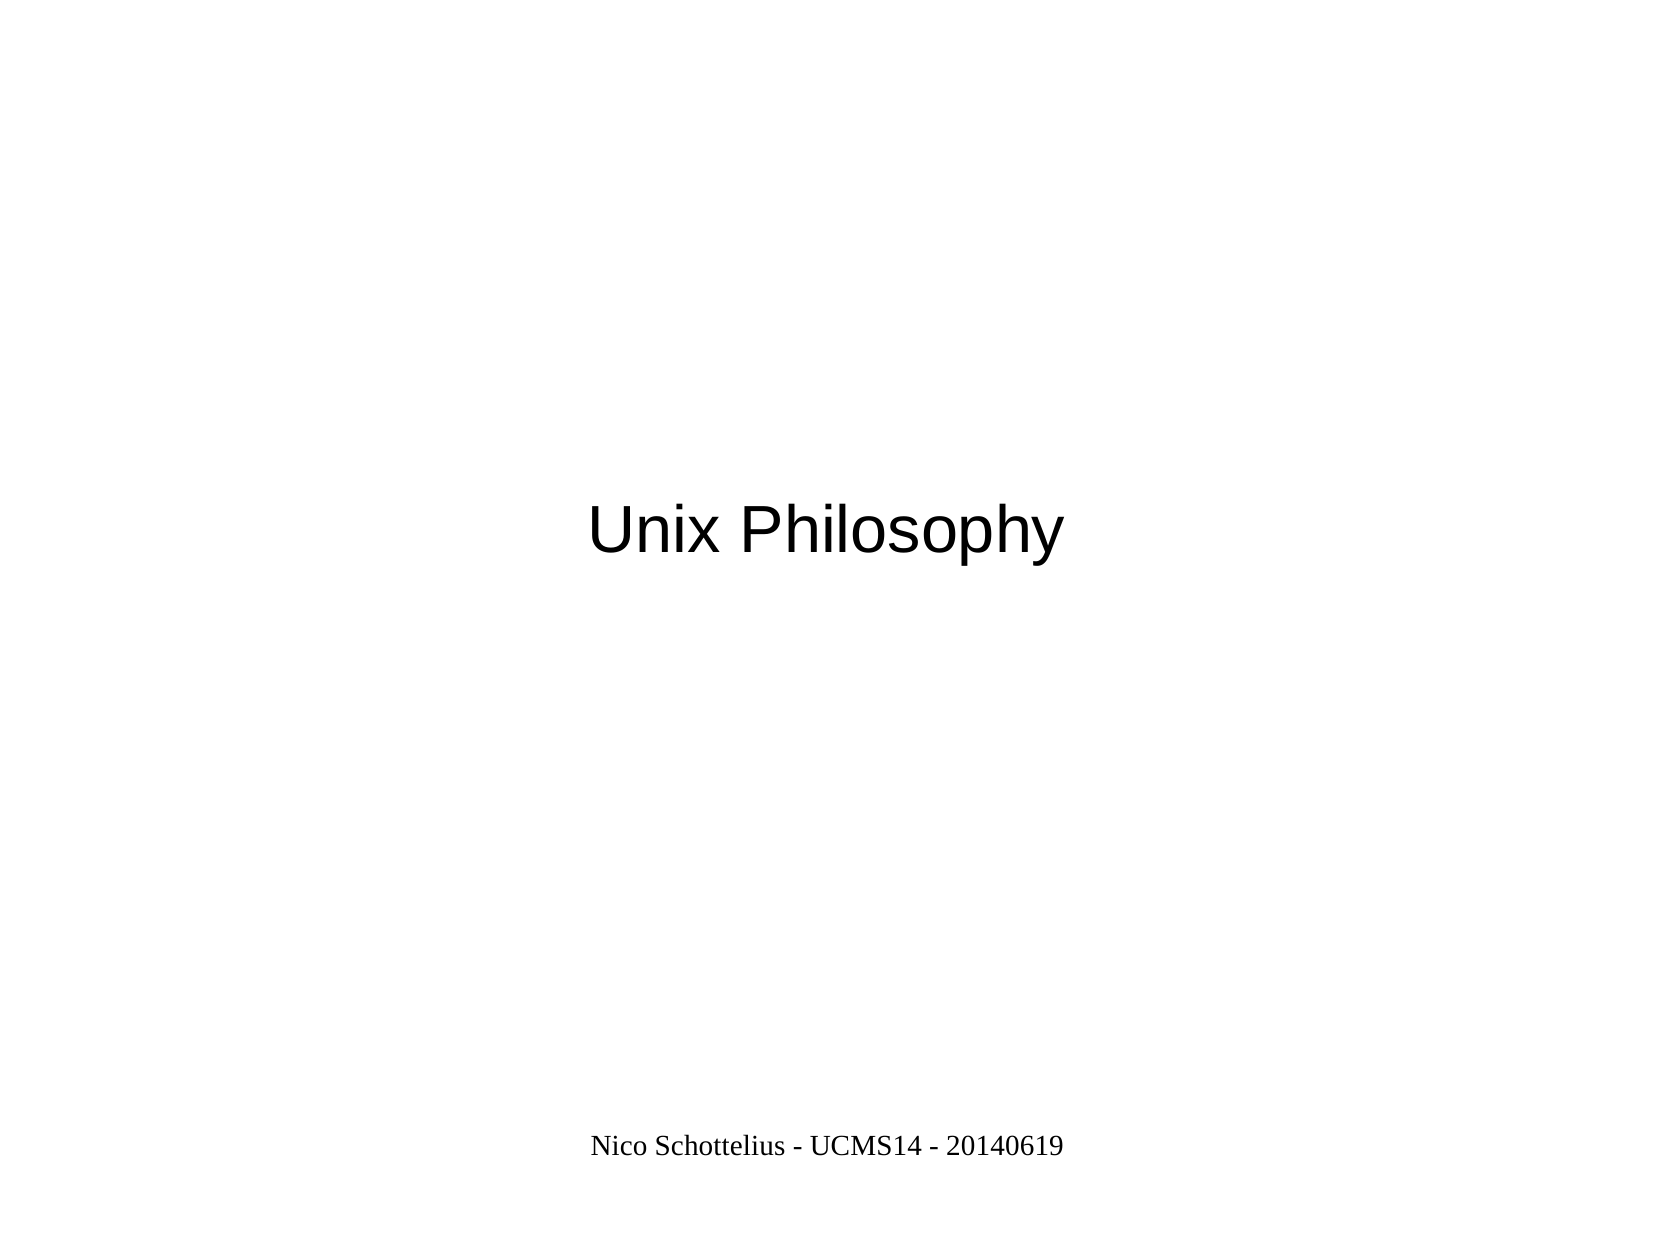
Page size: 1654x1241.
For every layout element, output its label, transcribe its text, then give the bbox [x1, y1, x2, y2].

subtitle Unix Philosophy [82, 49, 1571, 1010]
